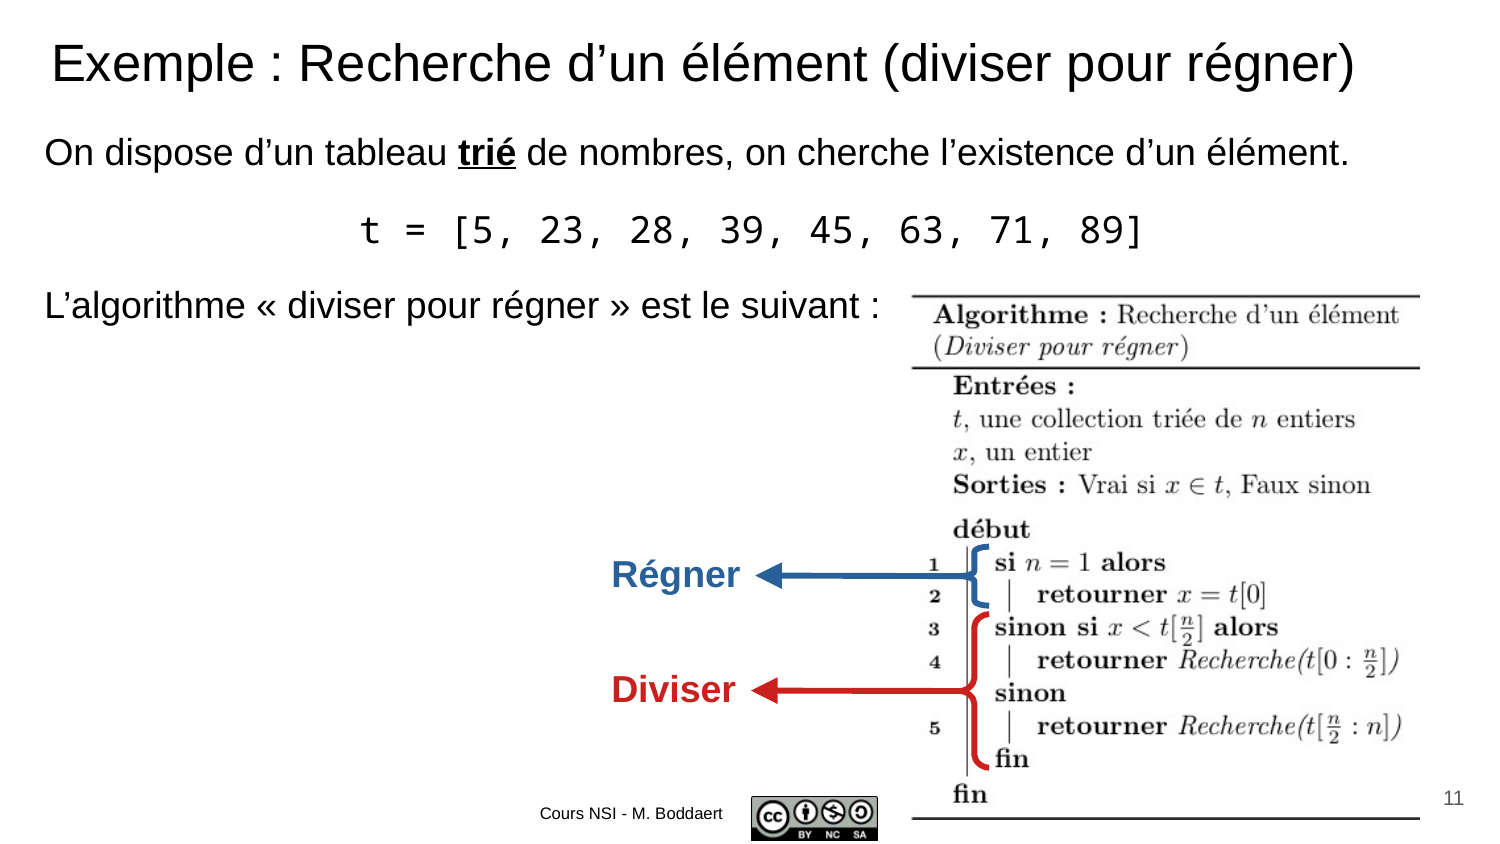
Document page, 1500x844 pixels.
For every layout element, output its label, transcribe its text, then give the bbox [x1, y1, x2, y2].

picture [751, 796, 878, 841]
text_box On dispose d’un tableau trié de nombres, on cherche l’existence d’un élément. t = [5, 23, 28, 39, 45, 63, 71, 89] [29, 120, 1477, 296]
text_box Diviser [596, 661, 748, 720]
text_box L’algorithme « diviser pour régner » est le suivant : [29, 277, 923, 336]
text_box Régner [596, 546, 750, 605]
picture [910, 296, 1420, 820]
slide_number <numéro> [1389, 764, 1480, 830]
title Exemple : Recherche d’un élément (diviser pour régner) [51, 13, 1449, 108]
